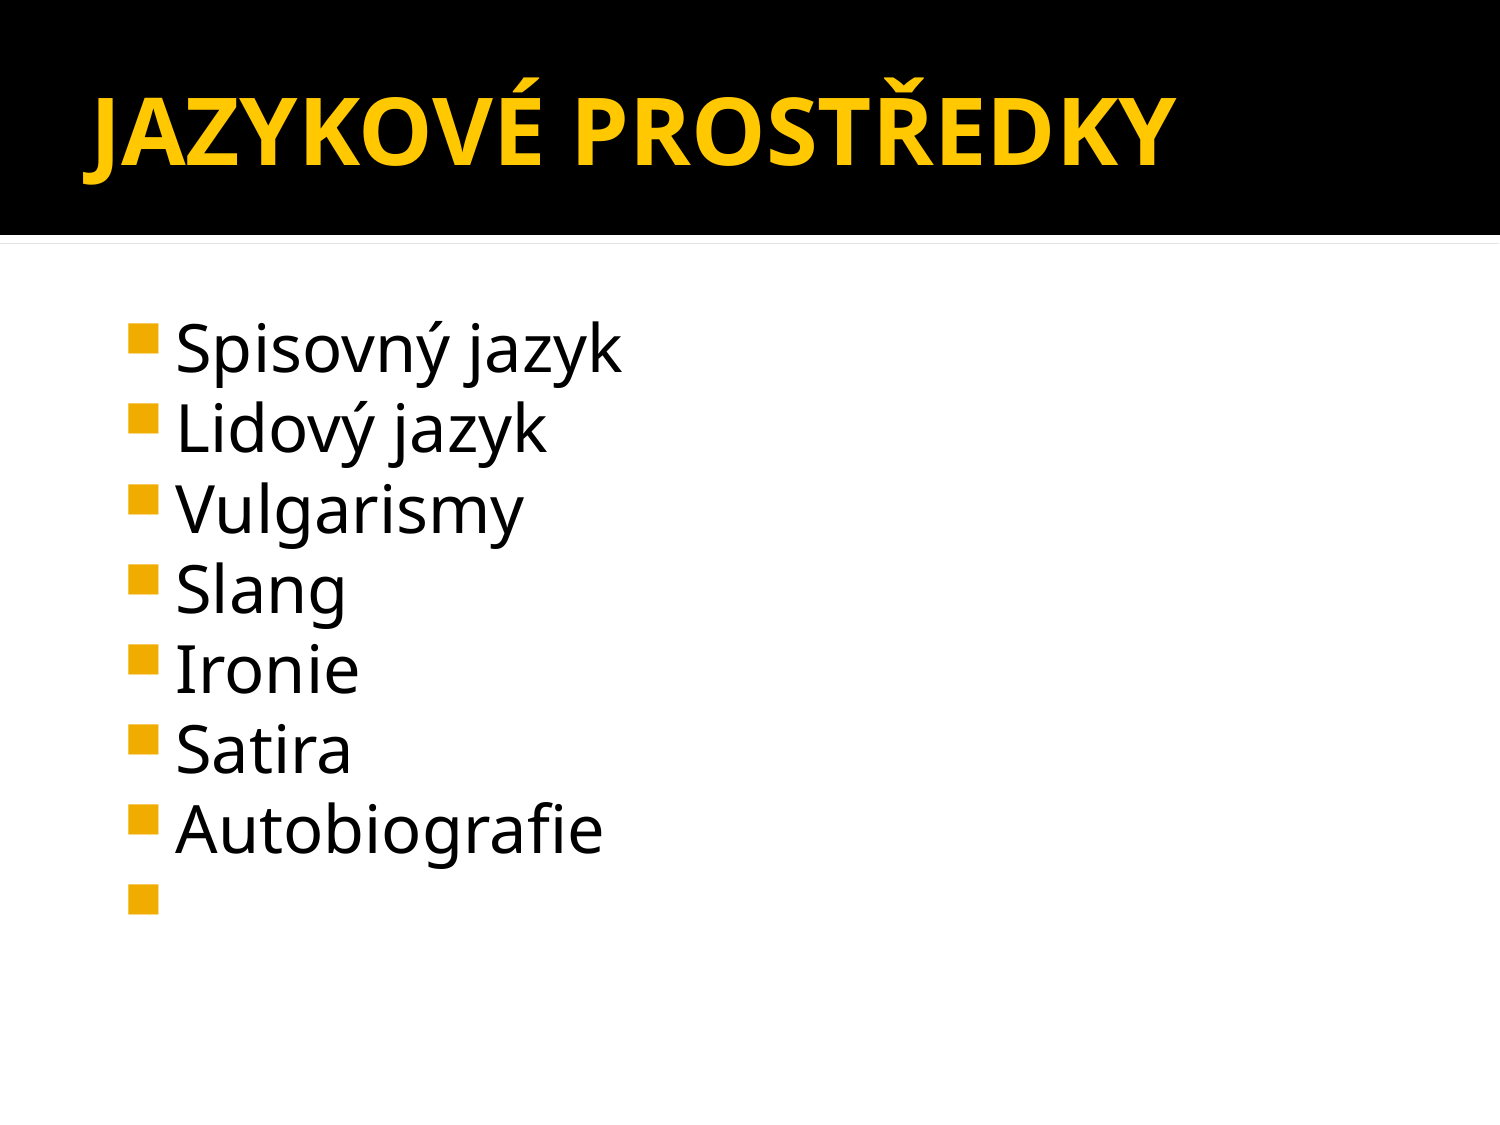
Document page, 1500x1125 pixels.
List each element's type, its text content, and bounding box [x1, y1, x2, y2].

title JAZYKOVÉ PROSTŘEDKY [75, 25, 1426, 232]
list Spisovný jazyk Lidový jazyk Vulgarismy Slang Ironie Satira Autobiografie [75, 291, 1426, 1051]
